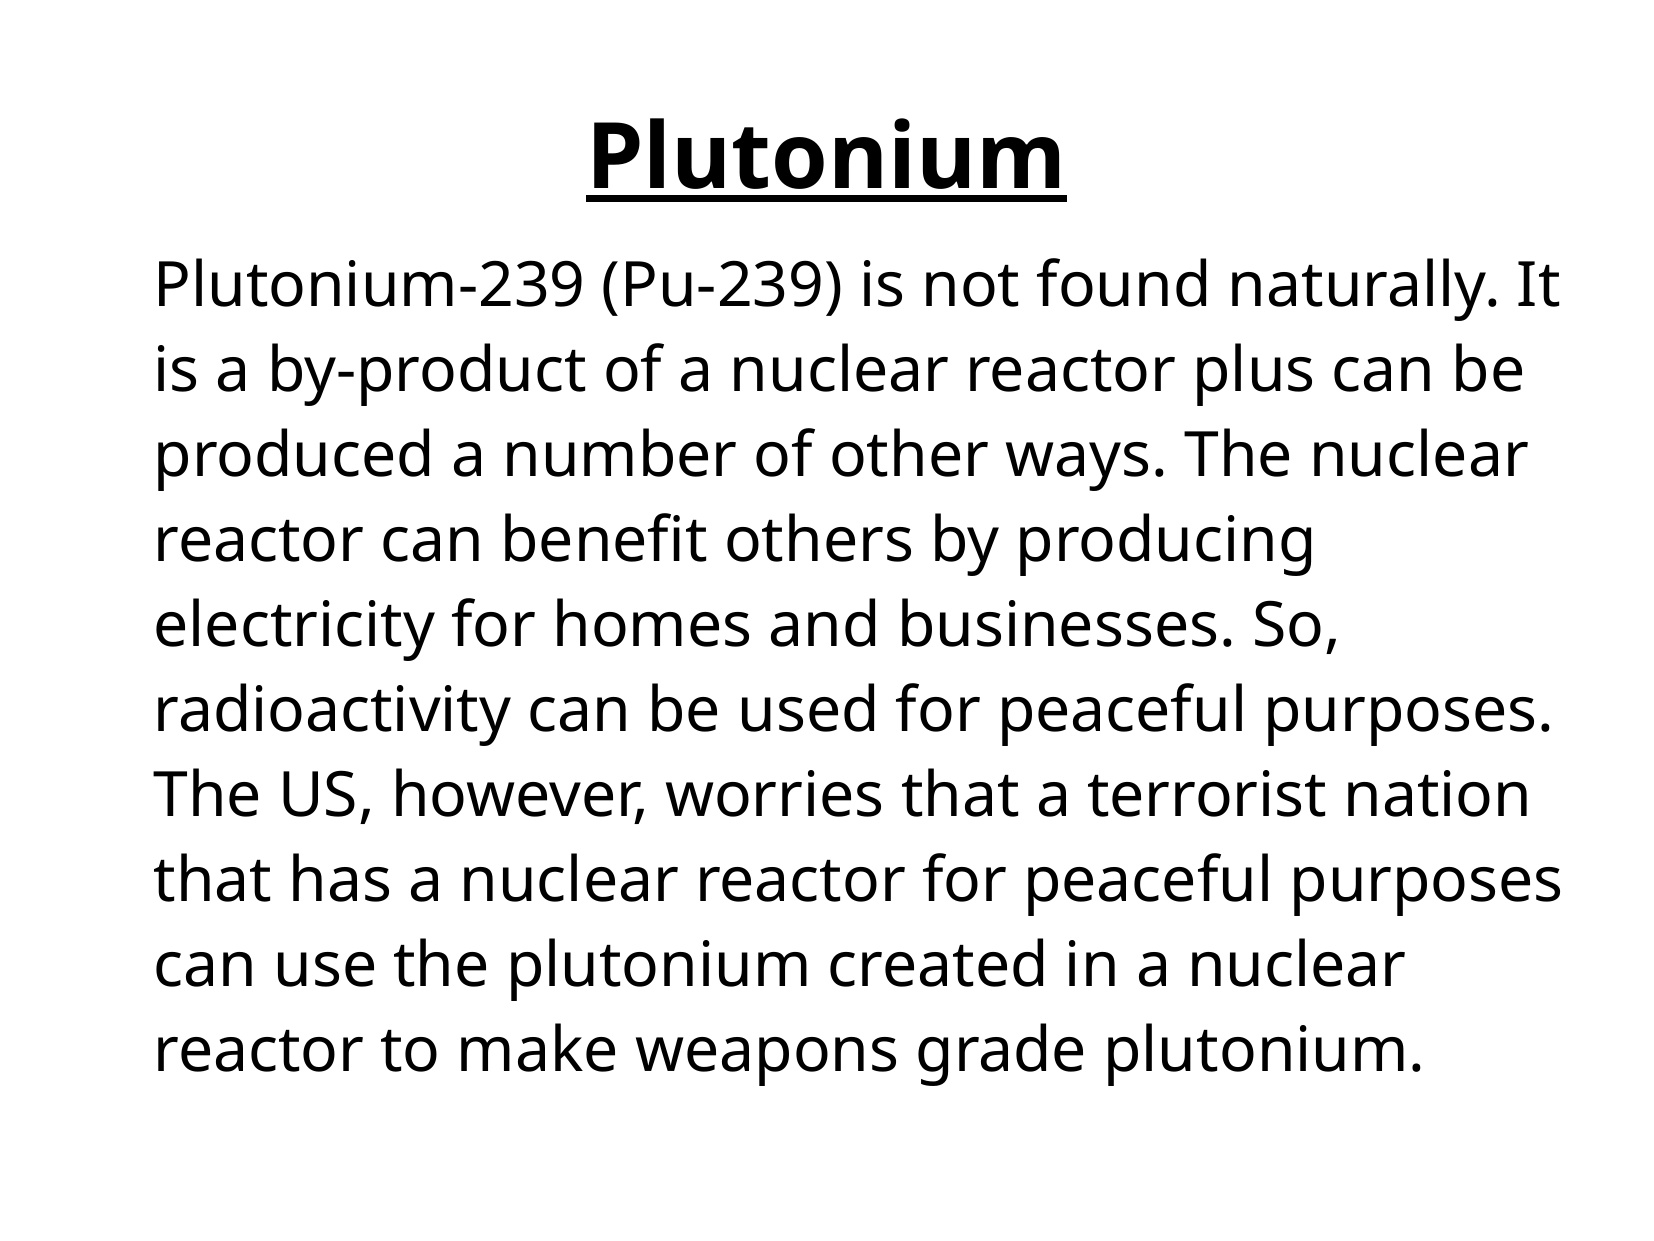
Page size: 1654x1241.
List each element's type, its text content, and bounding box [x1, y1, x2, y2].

title Plutonium [82, 49, 1571, 240]
list Plutonium-239 (Pu-239) is not found naturally. It is a by-product of a nuclear reactor plus can be produced a number of other ways. The nuclear reactor can benefit others by producing electricity for homes and businesses. So, radioactivity can be used for peaceful purposes. The US, however, worries that a terrorist nation that has a nuclear reactor for peaceful purposes can use the plutonium created in a nuclear reactor to make weapons grade plutonium. [82, 240, 1571, 1201]
